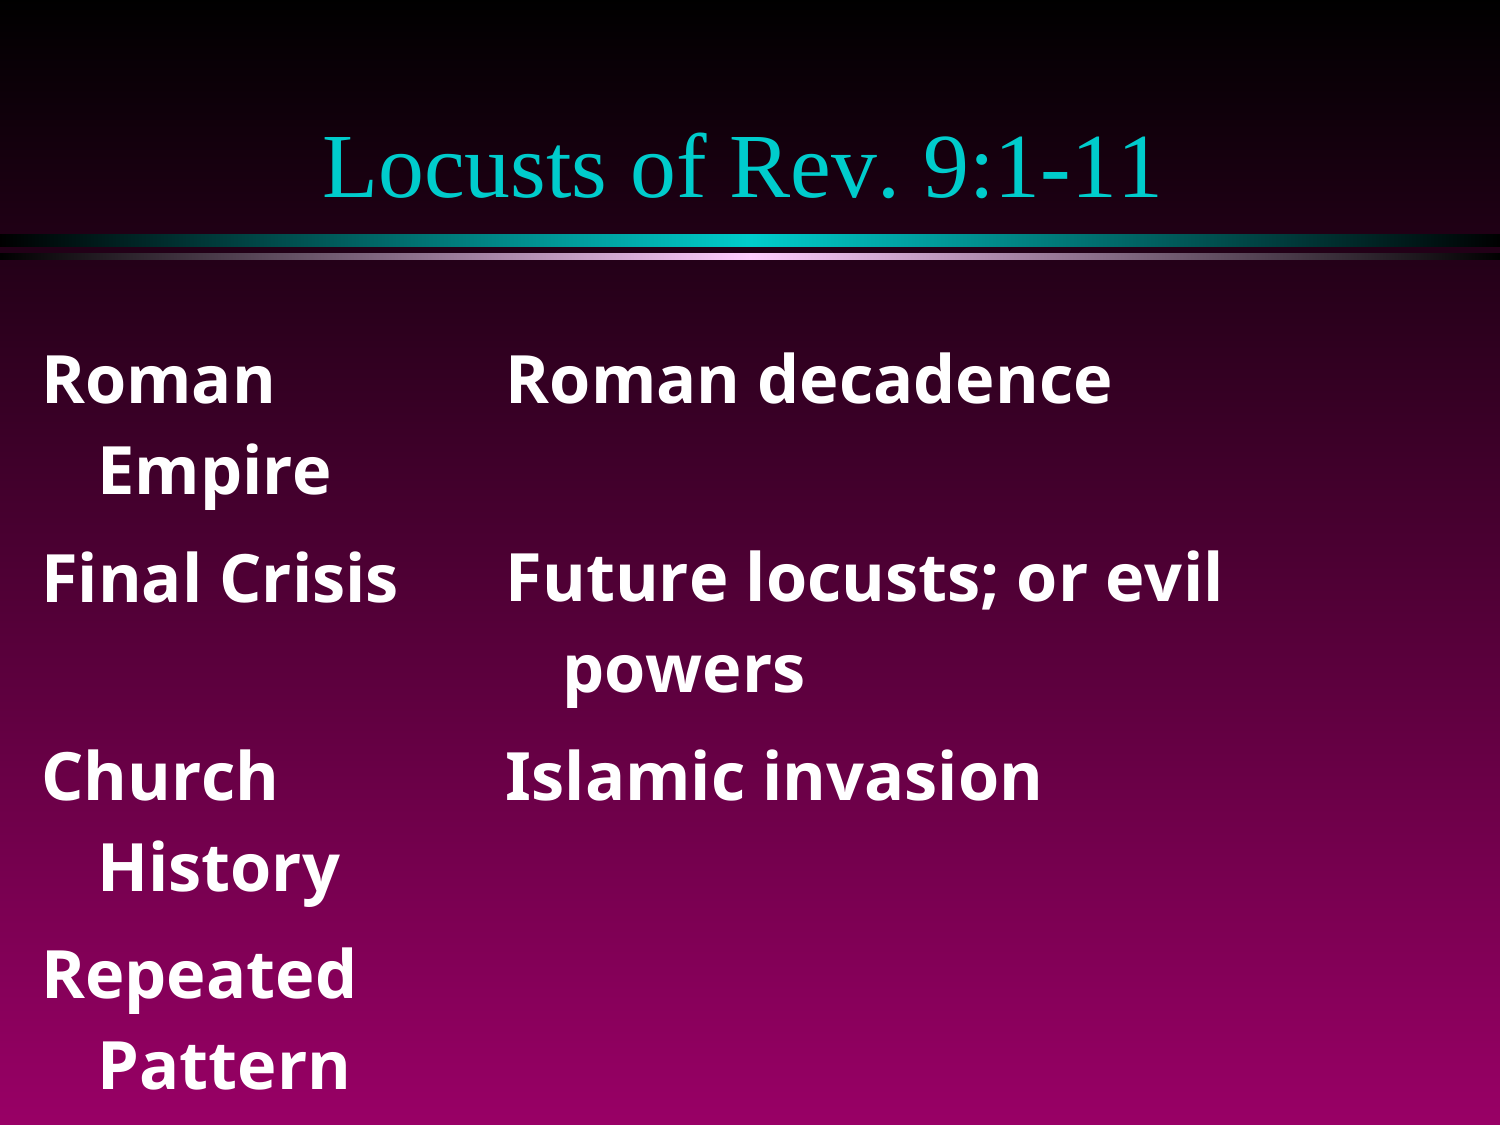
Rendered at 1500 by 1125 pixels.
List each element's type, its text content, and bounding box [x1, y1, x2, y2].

title Locusts of Rev. 9:1-11 [13, 37, 1474, 225]
list Roman Empire Final Crisis Church History Repeated Pattern [26, 324, 514, 1030]
list Roman decadence Future locusts; or evil powers Islamic invasion [490, 324, 1388, 1038]
